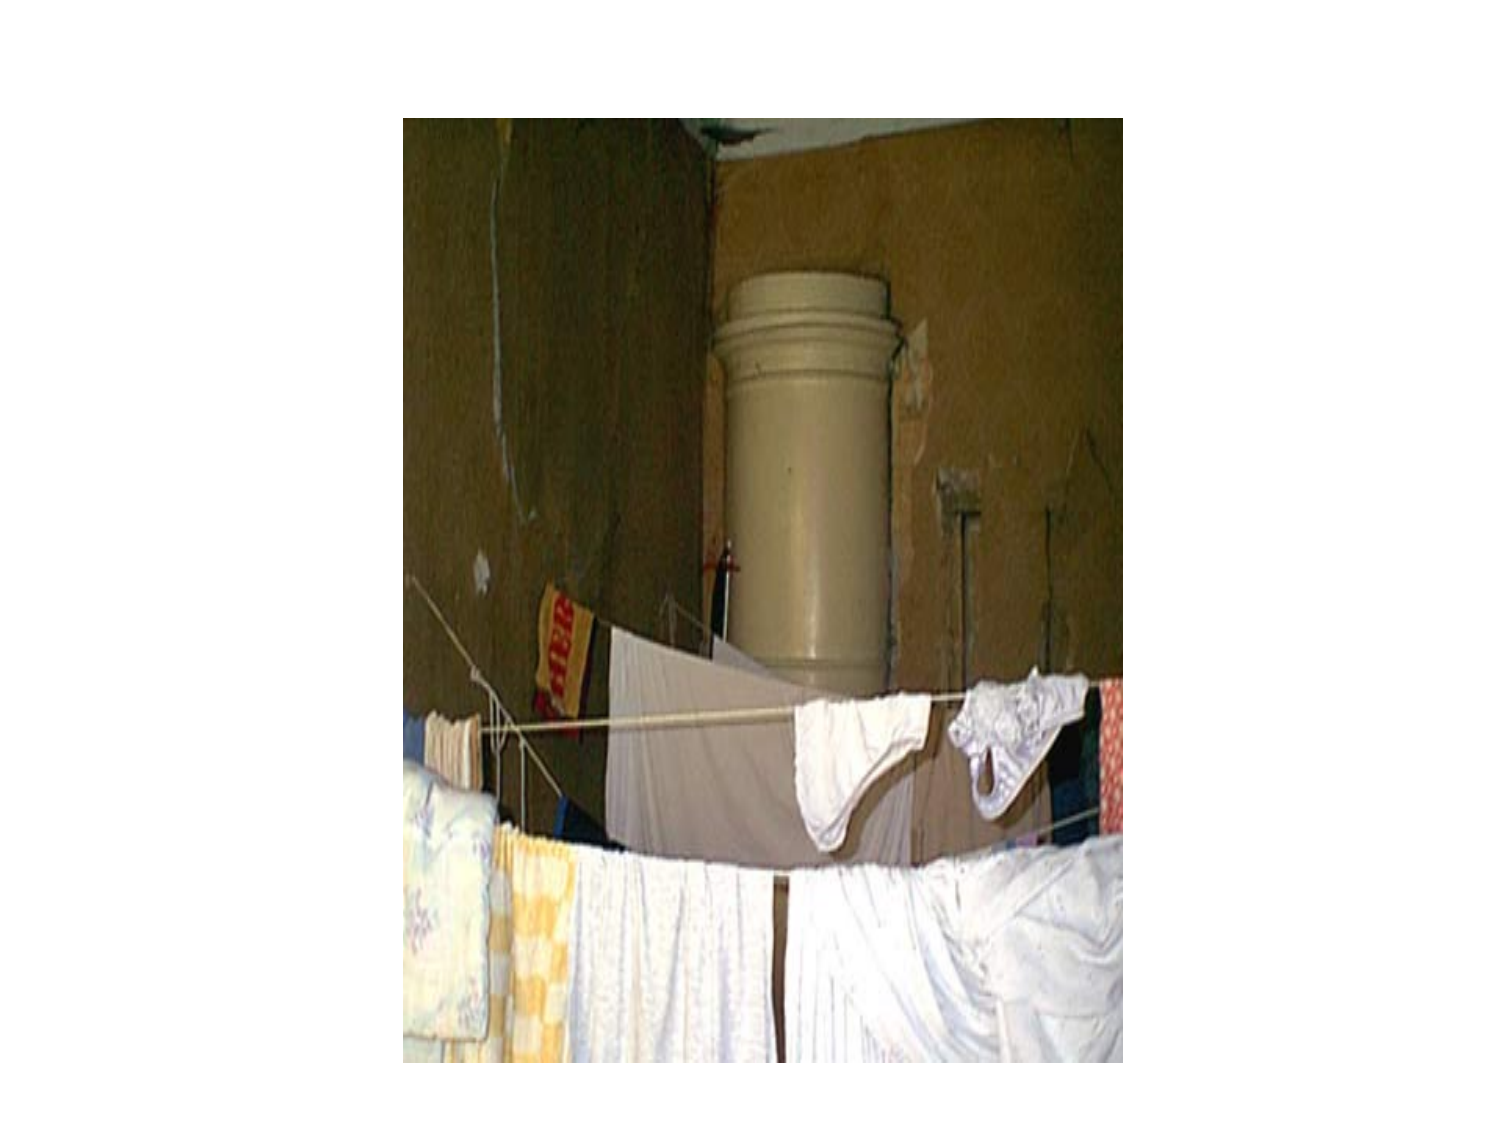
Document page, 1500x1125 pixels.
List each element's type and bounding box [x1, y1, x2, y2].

picture [403, 118, 1123, 1063]
